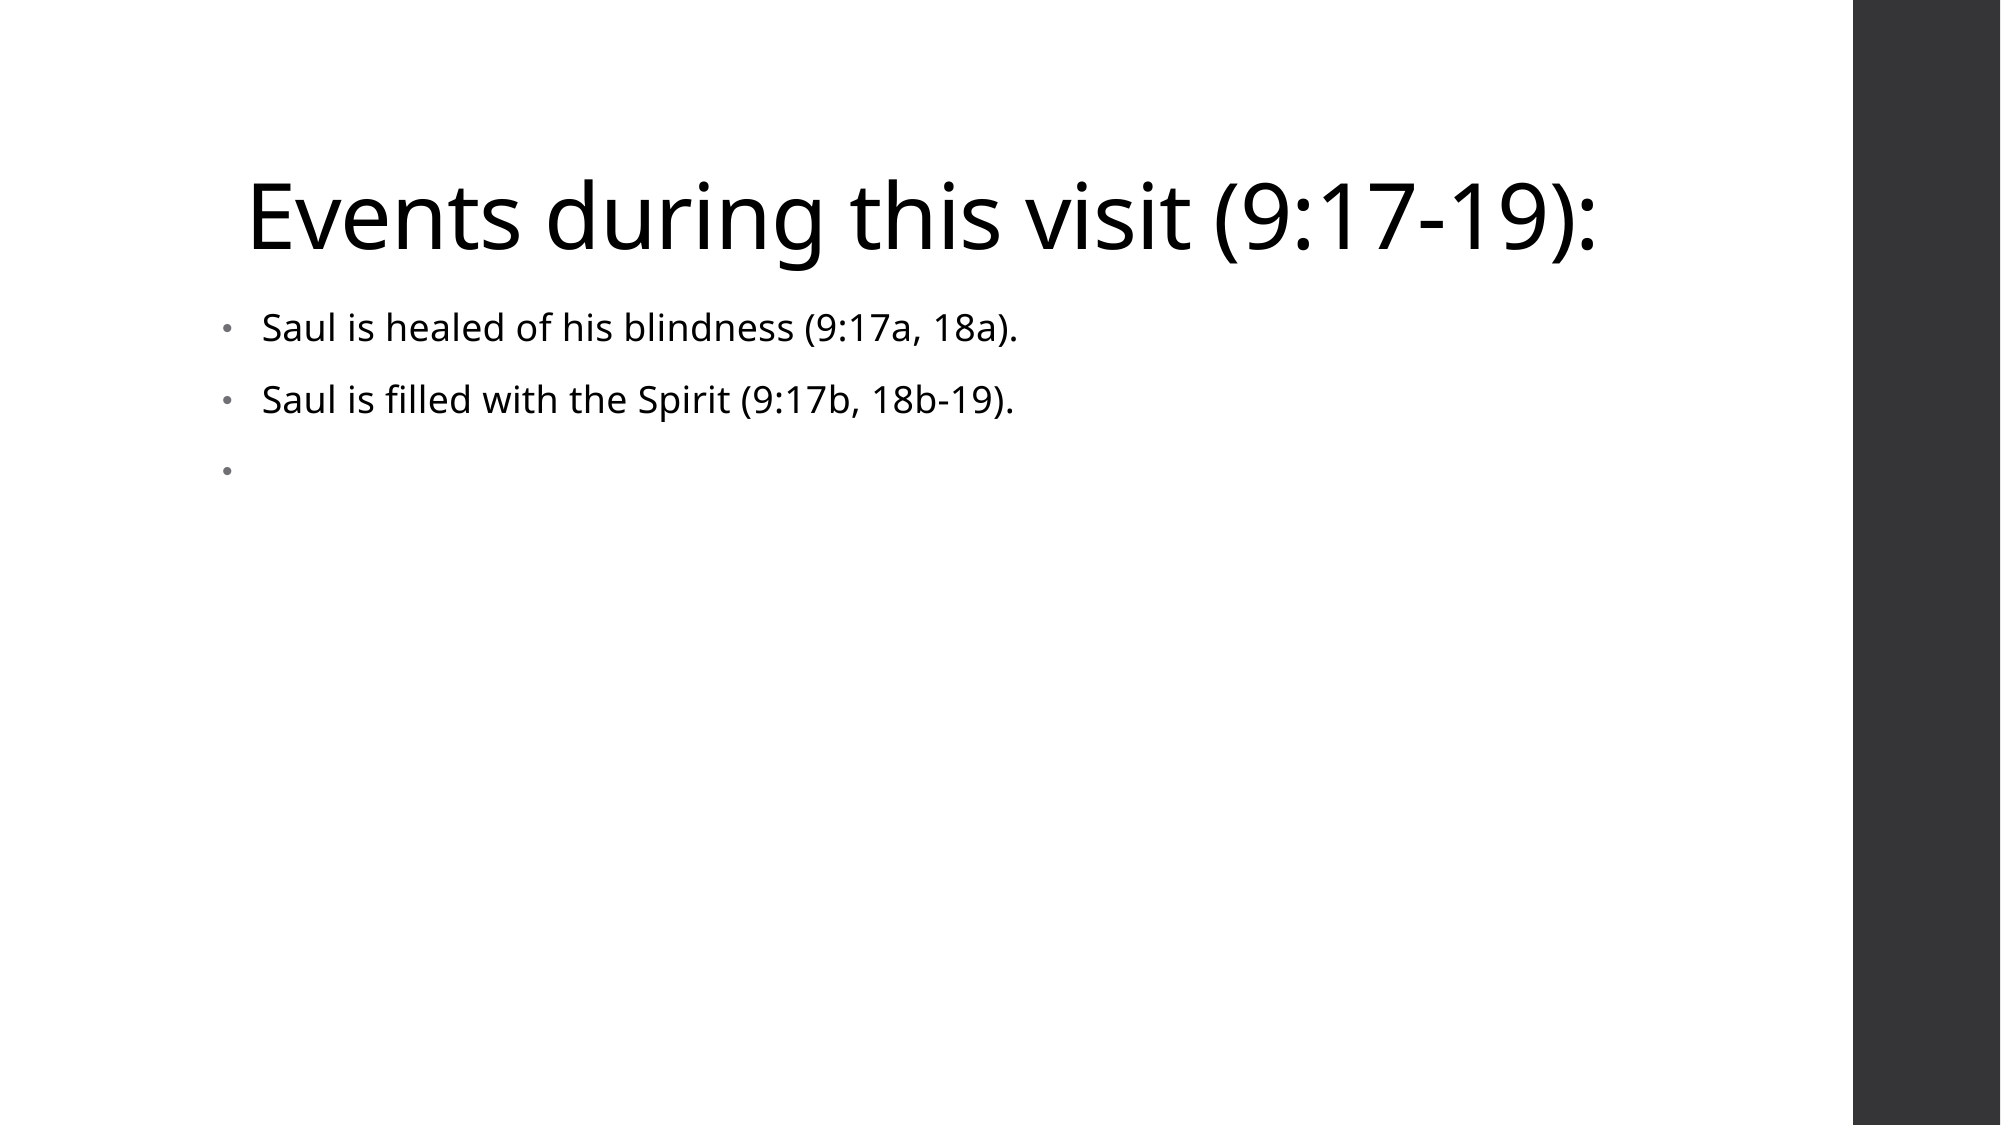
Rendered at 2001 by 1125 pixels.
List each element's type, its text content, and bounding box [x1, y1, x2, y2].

title Events during this visit (9:17-19): [206, 60, 1797, 278]
list Saul is healed of his blindness (9:17a, 18a). Saul is filled with the Spirit (9:17b, 18b-19). [206, 299, 1617, 1014]
